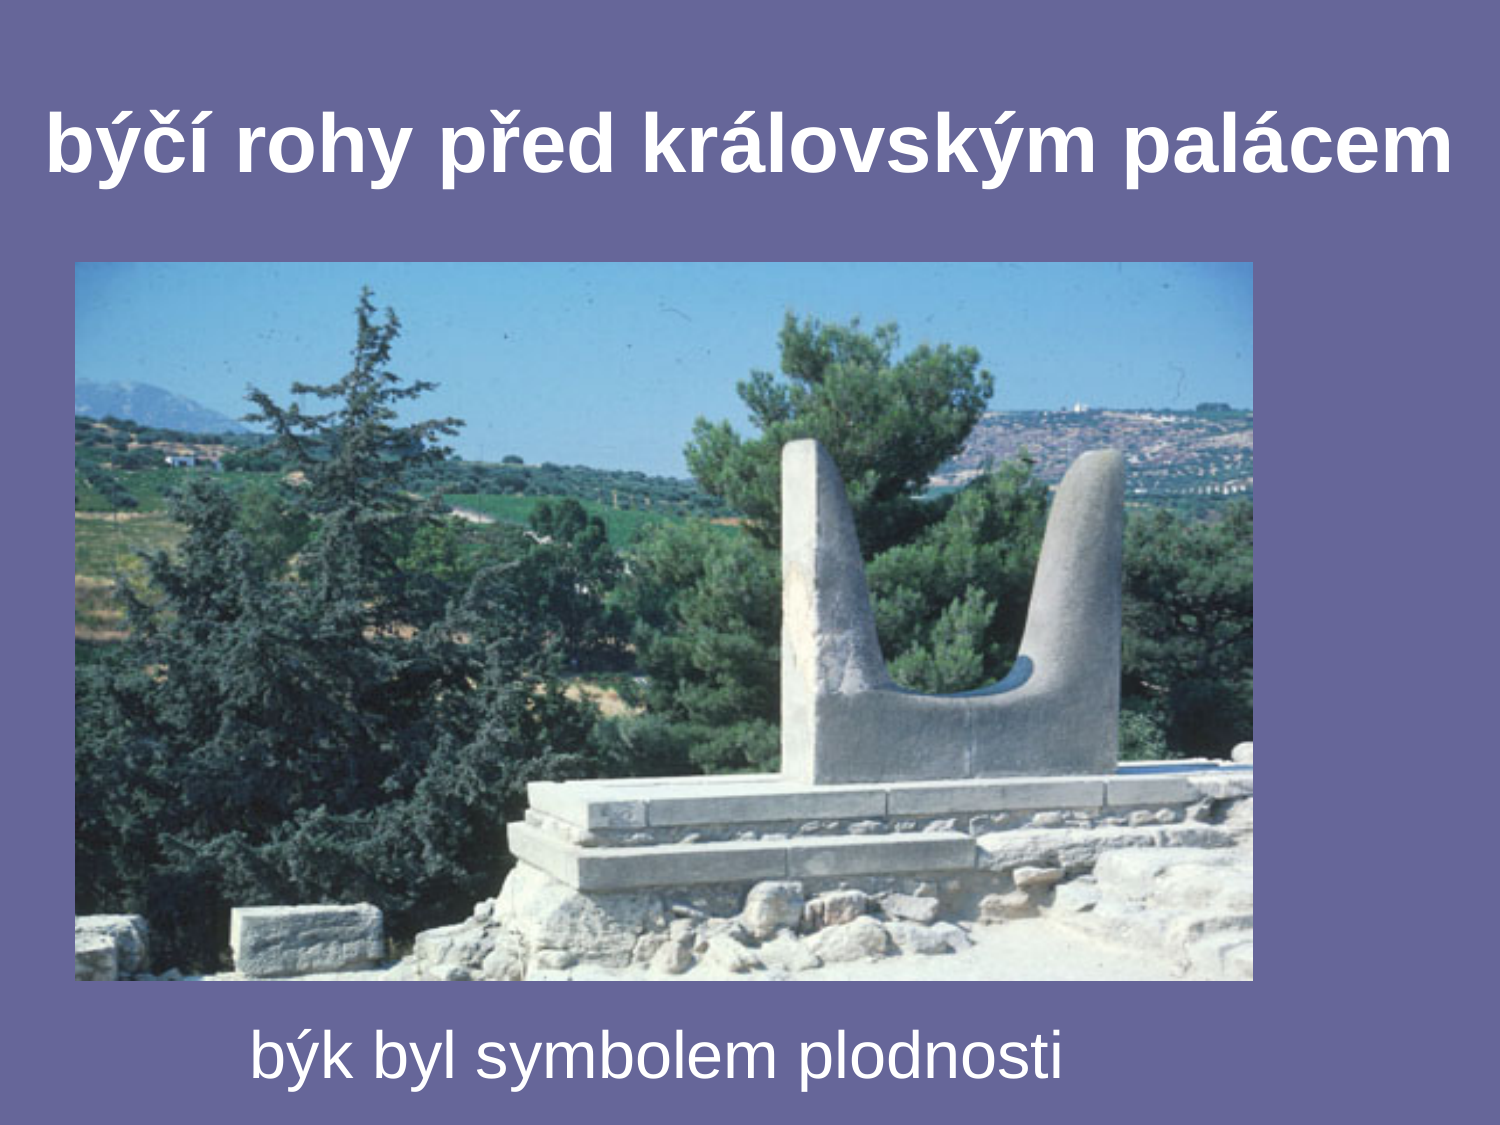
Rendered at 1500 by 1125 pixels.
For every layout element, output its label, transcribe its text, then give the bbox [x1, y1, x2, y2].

picture [75, 262, 1253, 981]
subtitle býk byl symbolem plodnosti [74, 1004, 1241, 1099]
title býčí rohy před královským palácem [0, 21, 1500, 257]
